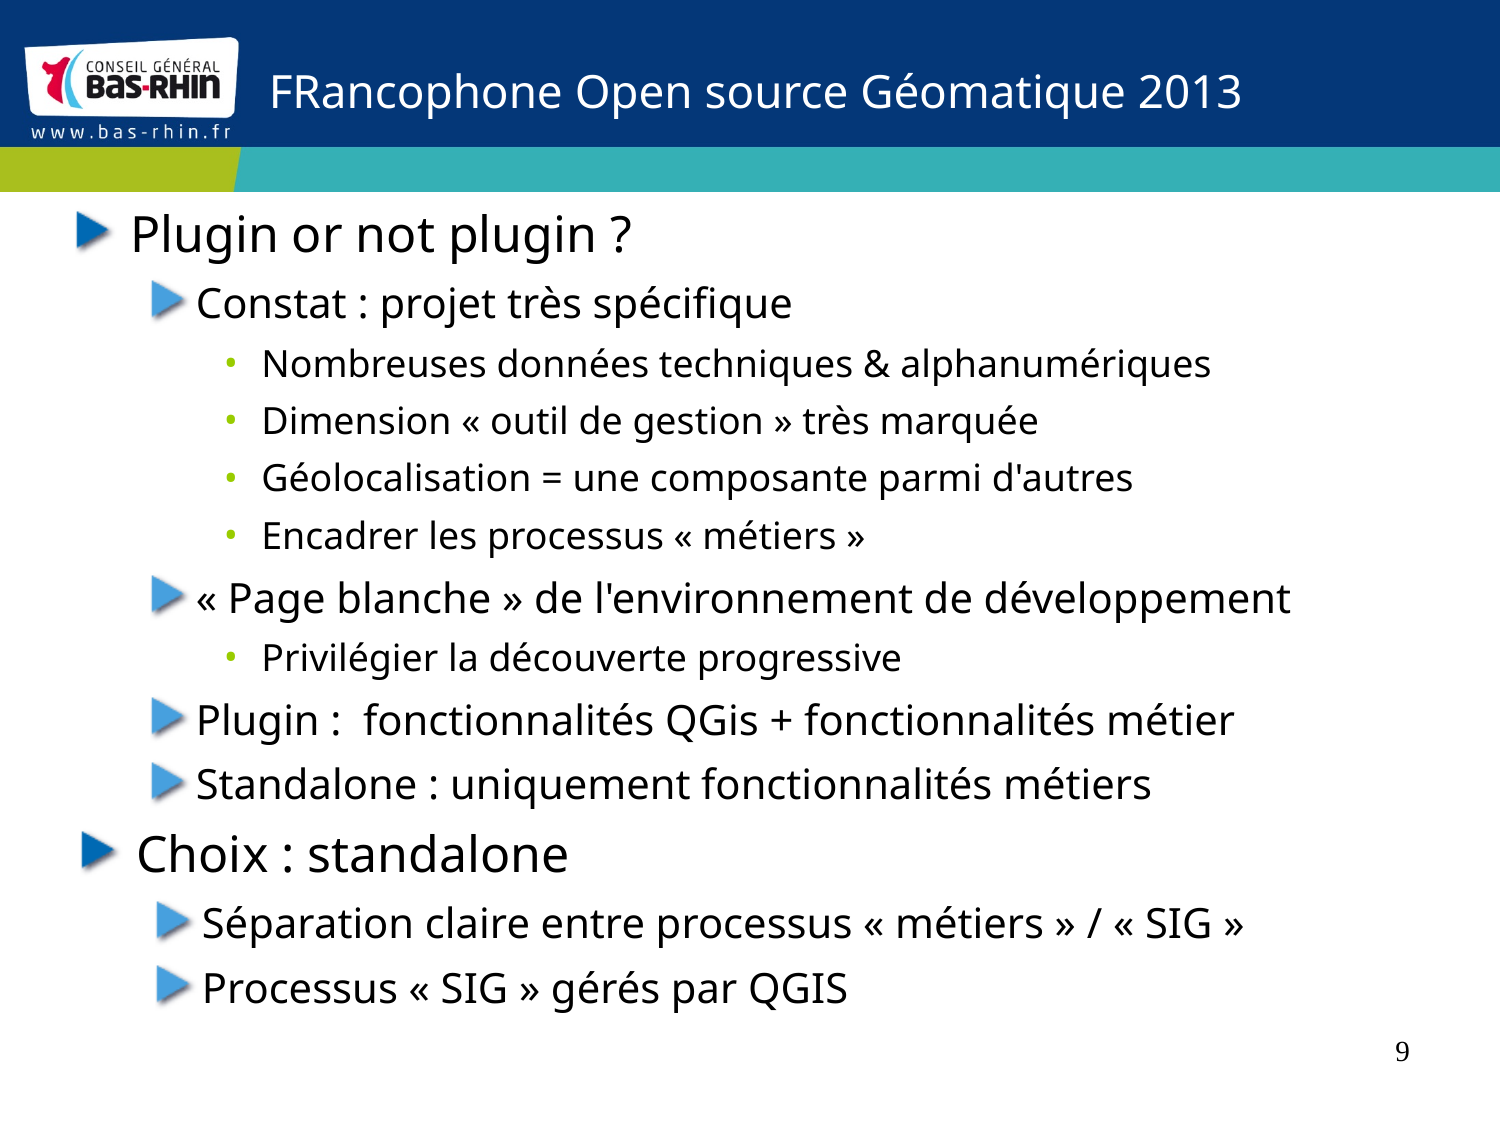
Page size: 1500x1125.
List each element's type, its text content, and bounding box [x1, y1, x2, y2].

picture [0, 0, 1500, 192]
list Choix : standalone Séparation claire entre processus « métiers » / « SIG » Processus « SIG » gérés par QGIS [64, 815, 1415, 1084]
title FRancophone Open source Géomatique 2013 [253, 30, 1471, 149]
list Plugin or not plugin ? Constat : projet très spécifique Nombreuses données techniques & alphanumériques Dimension « outil de gestion » très marquée Géolocalisation = une composante parmi d'autres Encadrer les processus « métiers » « Page blanche » de l'environnement de développement Privilégier la découverte progressive Plugin : fonctionnalités QGis + fonctionnalités métier Standalone : uniquement fonctionnalités métiers [59, 194, 1410, 875]
